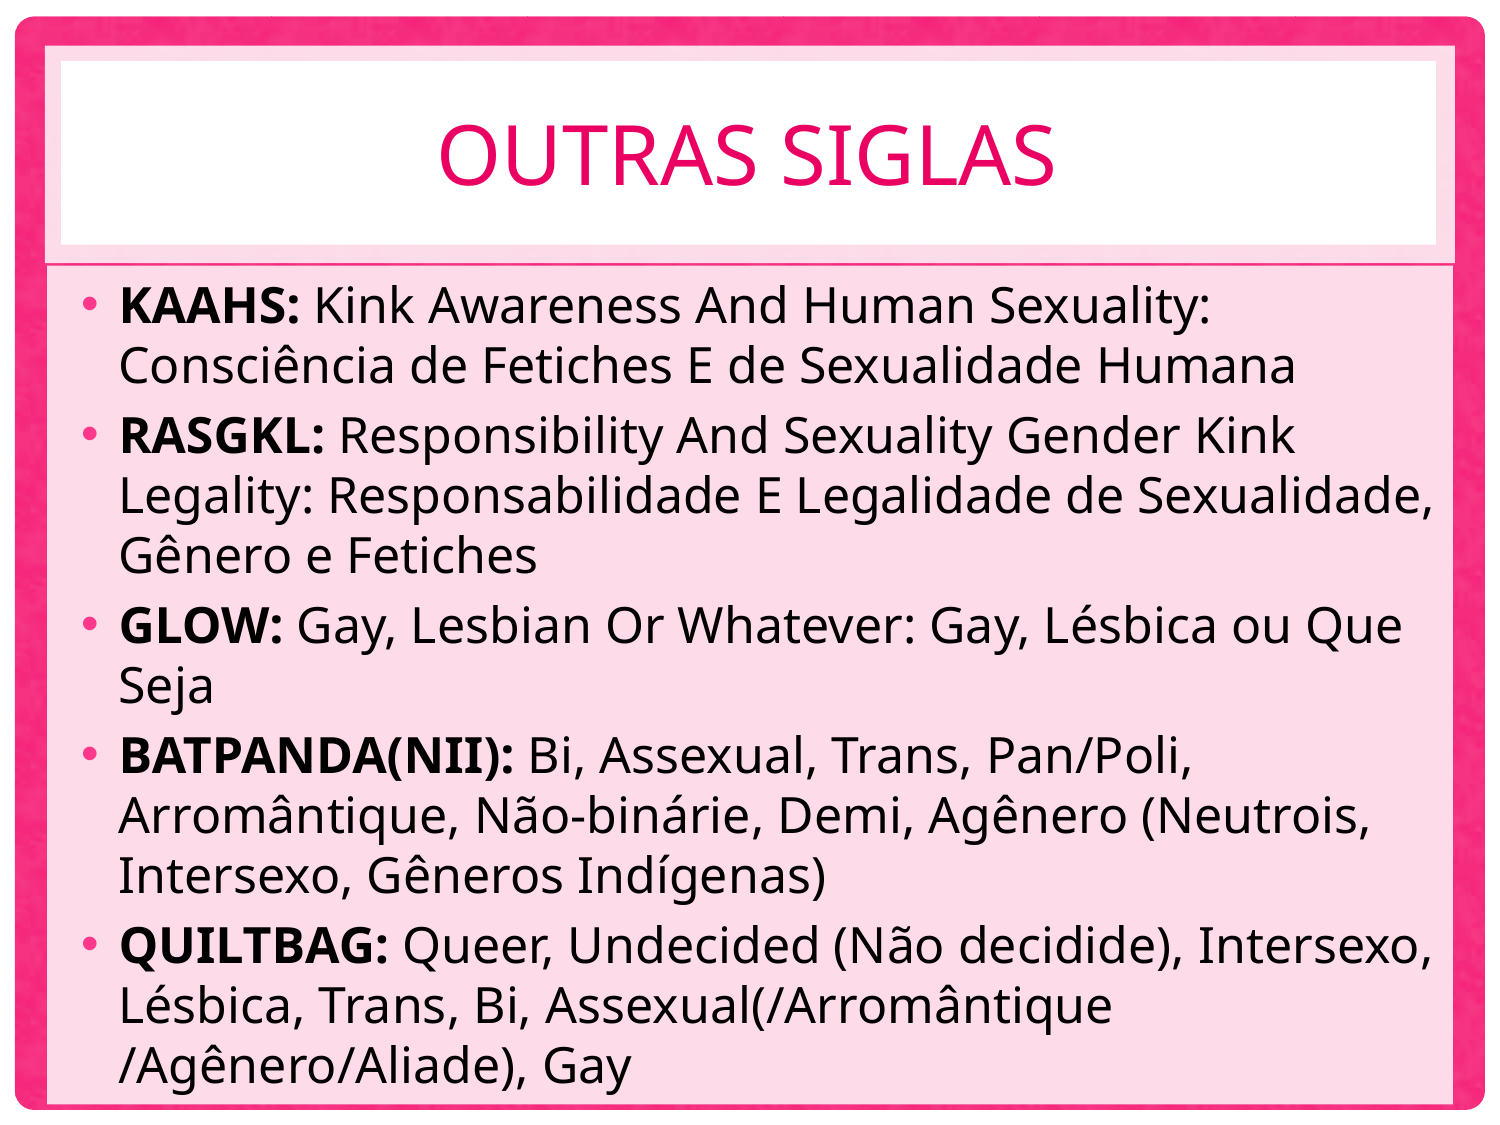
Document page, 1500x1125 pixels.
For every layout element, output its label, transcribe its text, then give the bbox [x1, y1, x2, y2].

title Outras siglas [69, 66, 1425, 238]
list KAAHS: Kink Awareness And Human Sexuality: Consciência de Fetiches E de Sexualidade Humana RASGKL: Responsibility And Sexuality Gender Kink Legality: Responsabilidade E Legalidade de Sexualidade, Gênero e Fetiches GLOW: Gay, Lesbian Or Whatever: Gay, Lésbica ou Que Seja BATPANDA(NII): Bi, Assexual, Trans, Pan/Poli, Arromântique, Não-binárie, Demi, Agênero (Neutrois, Intersexo, Gêneros Indígenas) QUILTBAG: Queer, Undecided (Não decidide), Intersexo, Lésbica, Trans, Bi, Assexual(/Arromântique /Agênero/Aliade), Gay [47, 265, 1453, 1105]
picture [14, 16, 1485, 1110]
